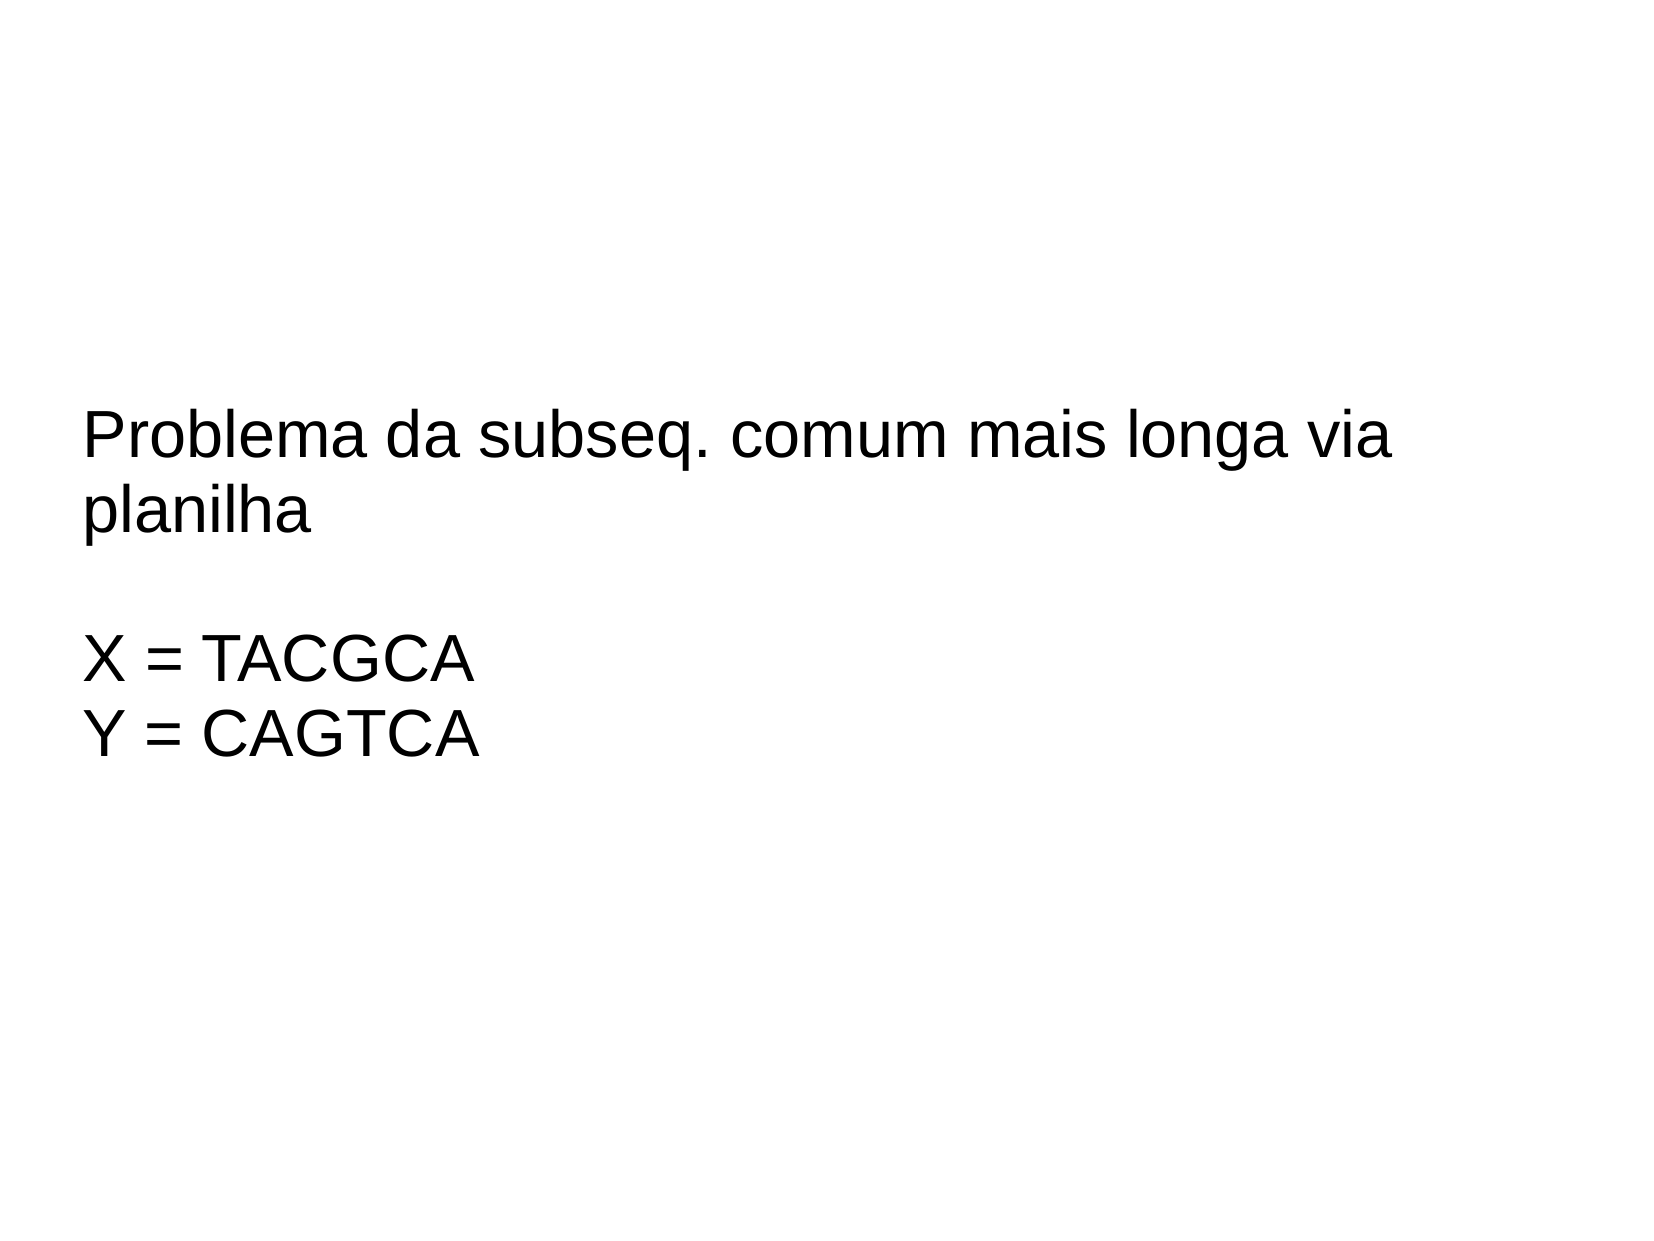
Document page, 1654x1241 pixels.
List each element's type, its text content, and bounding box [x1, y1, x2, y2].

subtitle Problema da subseq. comum mais longa via planilha X = TACGCA Y = CAGTCA [82, 59, 1571, 1109]
